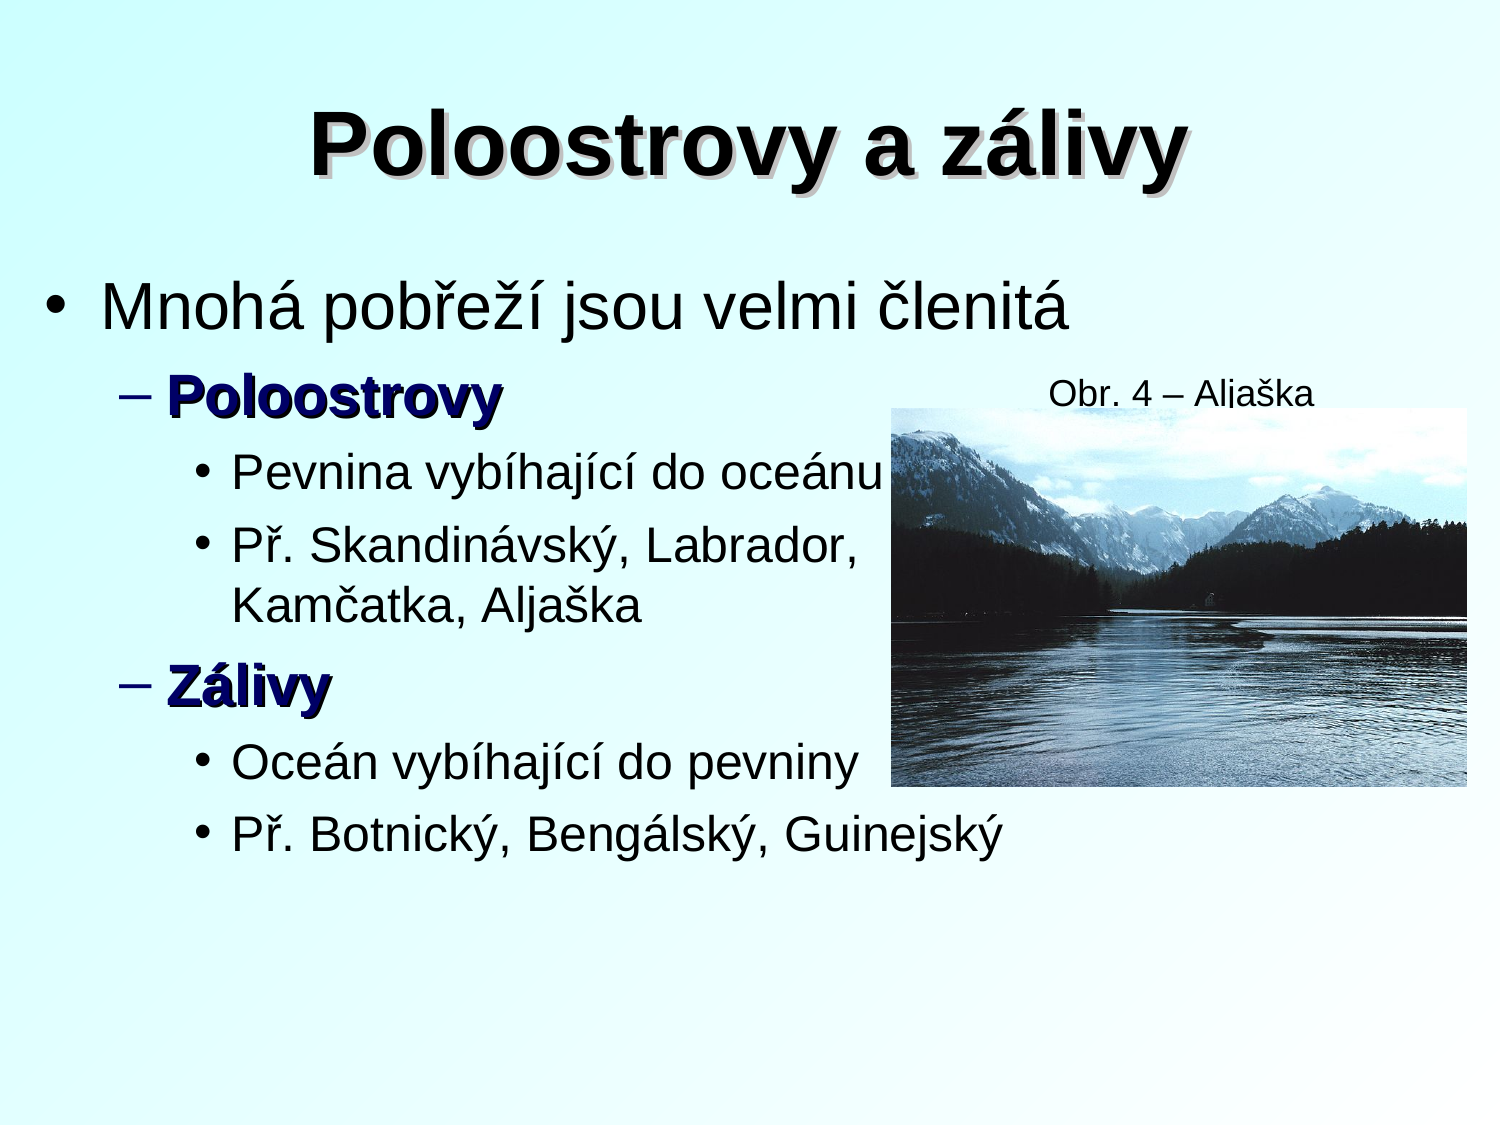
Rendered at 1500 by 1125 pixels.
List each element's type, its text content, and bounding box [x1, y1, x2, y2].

title Poloostrovy a zálivy [75, 45, 1426, 233]
picture [891, 408, 1467, 787]
text_box Obr. 4 – Aljaška [1033, 361, 1353, 408]
list Mnohá pobřeží jsou velmi členitá Poloostrovy Pevnina vybíhající do oceánu Př. Skandinávský, Labrador, Kamčatka, Aljaška Zálivy Oceán vybíhající do pevniny Př. Botnický, Bengálský, Guinejský [29, 255, 1105, 929]
